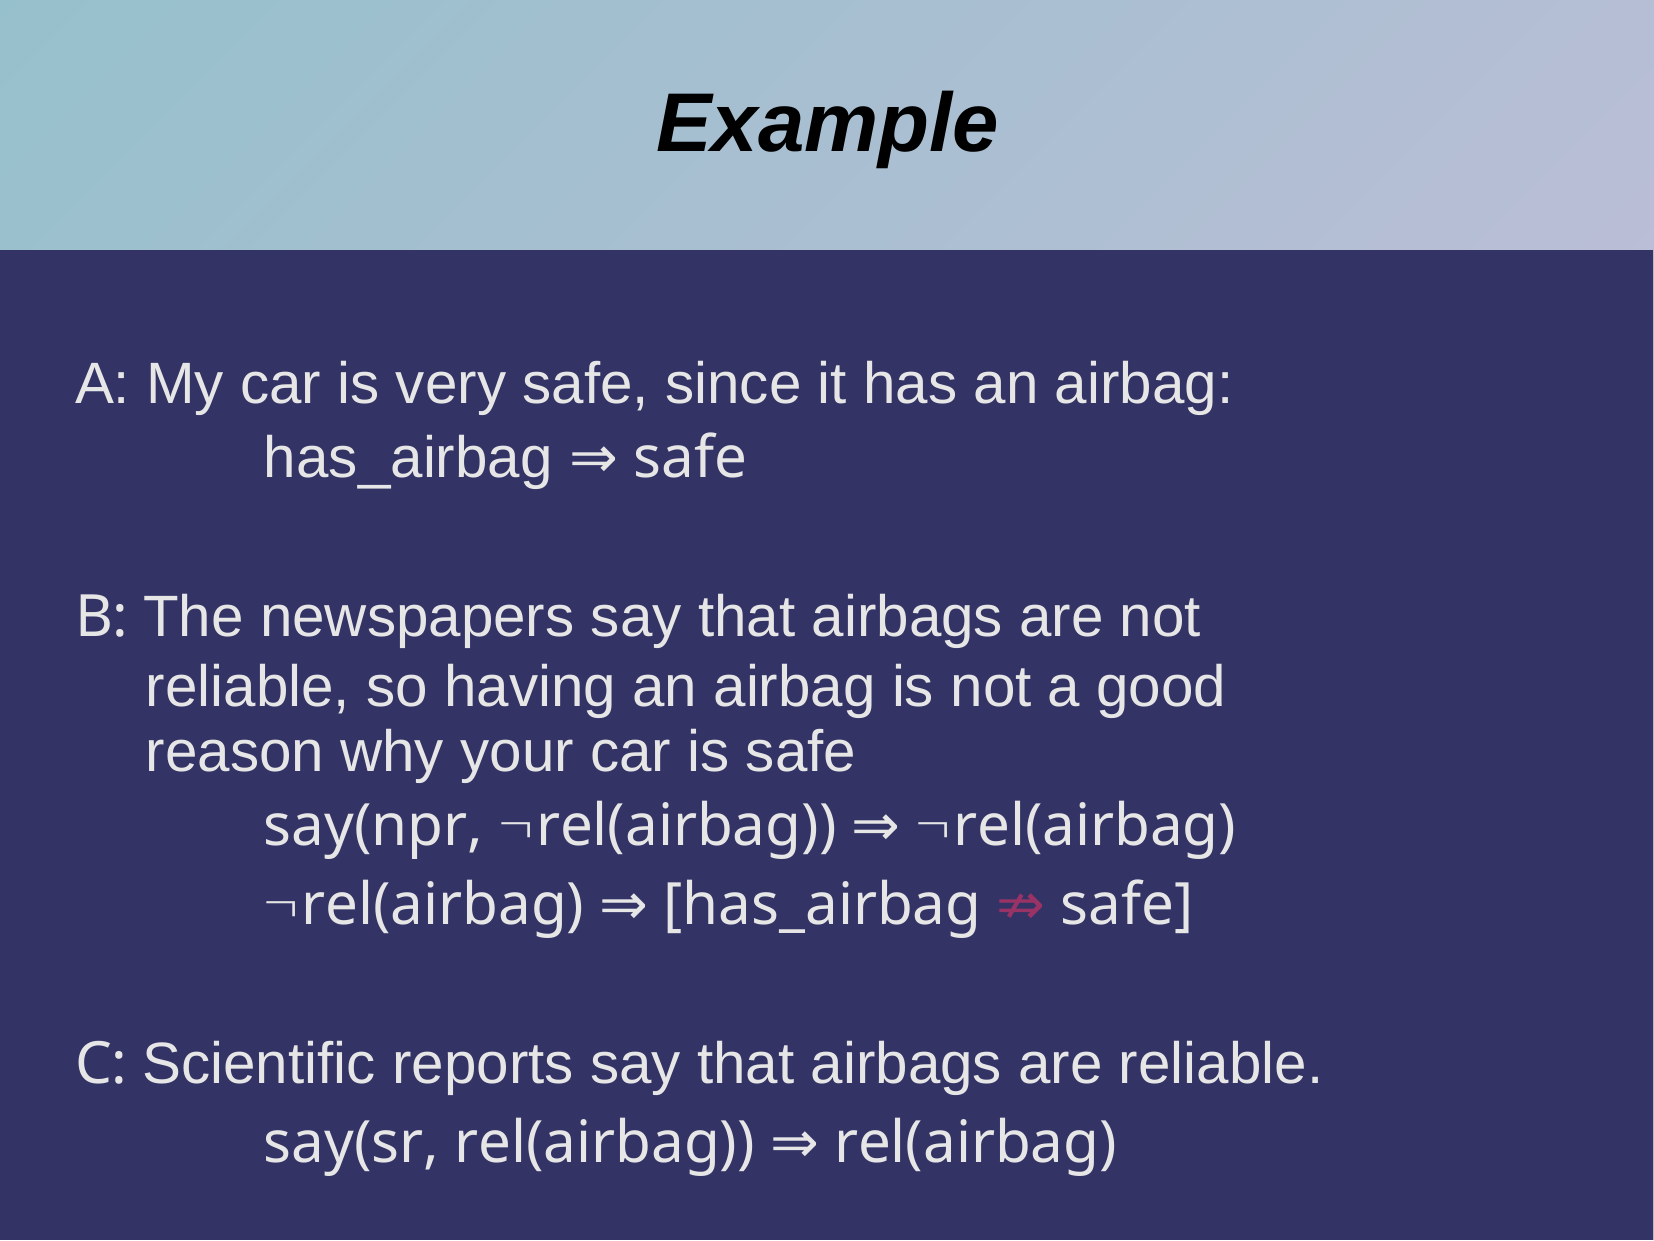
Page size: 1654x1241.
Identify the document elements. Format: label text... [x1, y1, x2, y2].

title Example [121, 19, 1534, 227]
list A: My car is very safe, since it has an airbag: has_airbag ⇒ safe B: The newspapers say that airbags are not reliable, so having an airbag is not a good reason why your car is safe say(npr, rel(airbag)) ⇒ rel(airbag) rel(airbag) ⇒ [has_airbag ⇏ safe] C: Scientific reports say that airbags are reliable. say(sr, rel(airbag)) ⇒ rel(airbag) [63, 350, 1614, 1132]
